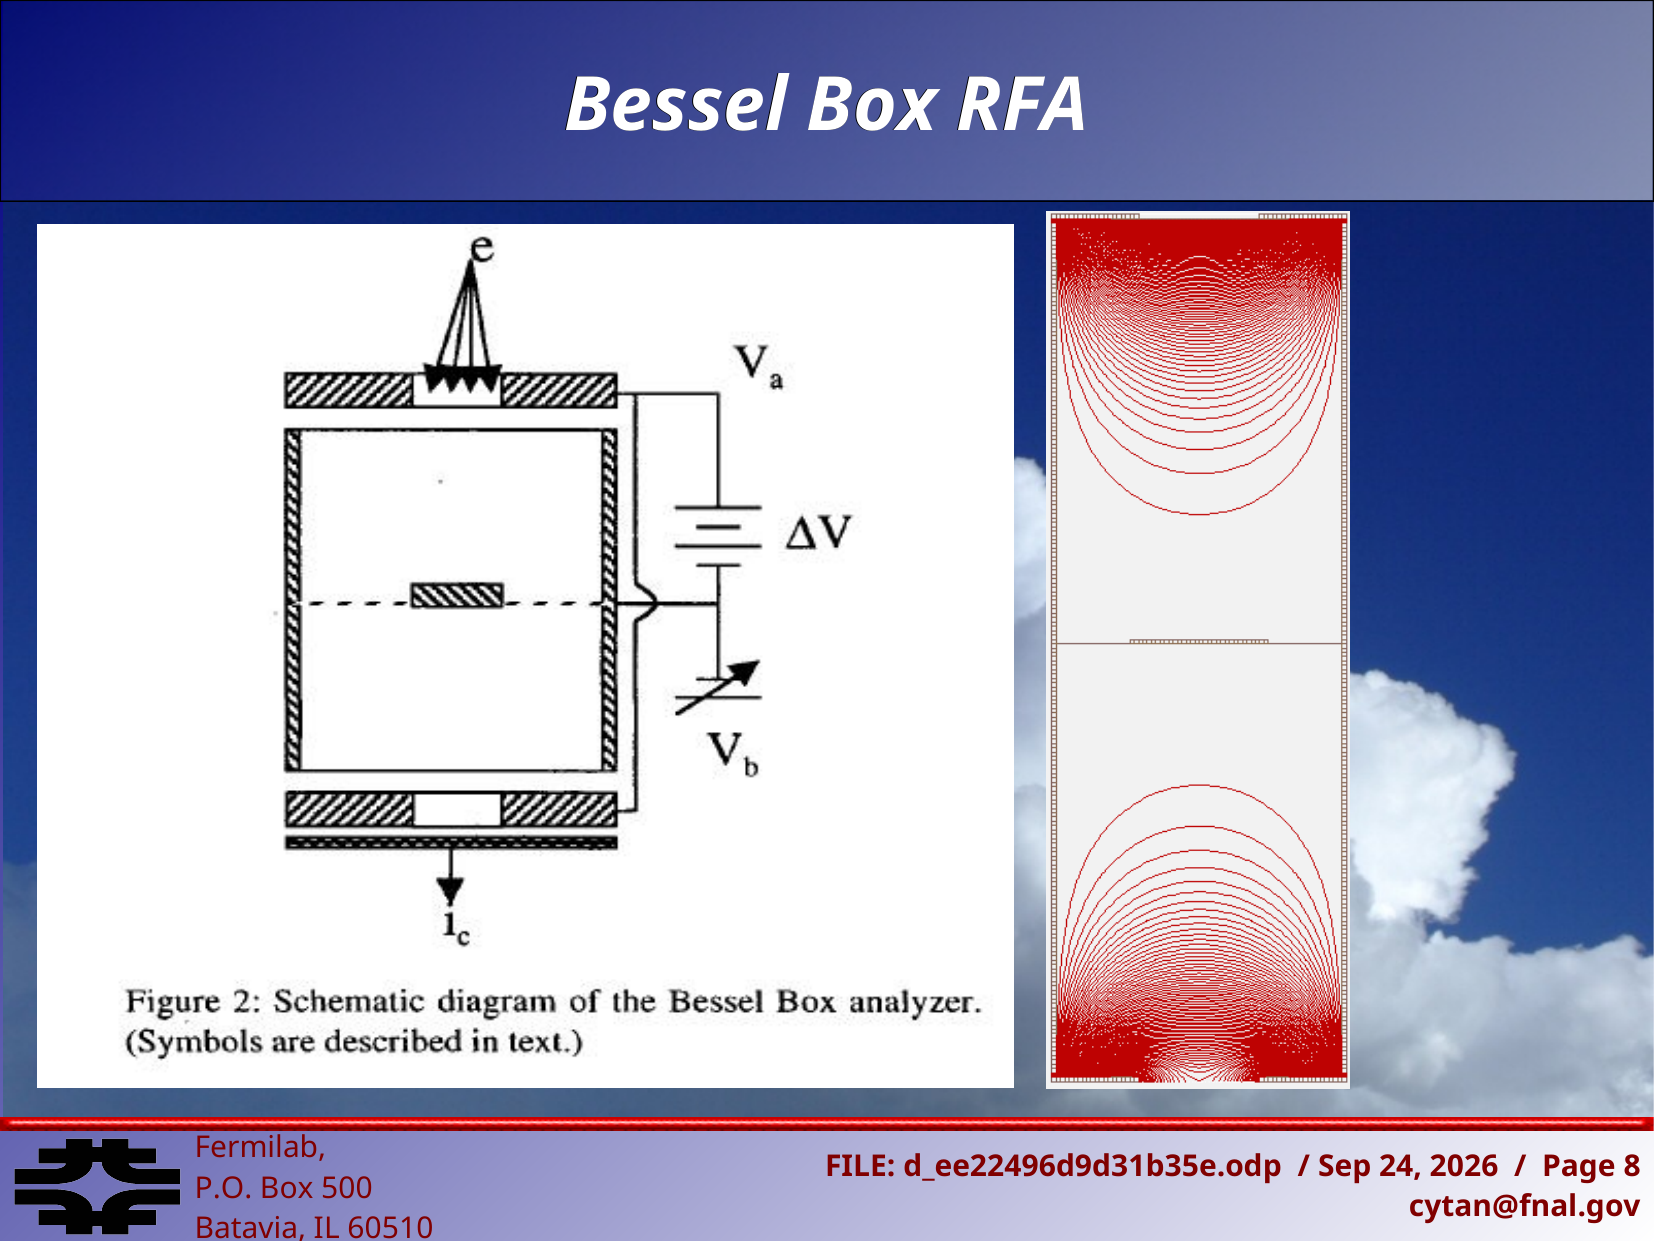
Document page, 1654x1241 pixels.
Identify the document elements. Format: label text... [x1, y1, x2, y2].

picture [10, 1137, 184, 1236]
picture [3, 197, 1653, 201]
picture [3, 1, 1653, 7]
title Bessel Box RFA [0, 7, 1654, 197]
picture [0, 202, 1654, 1131]
